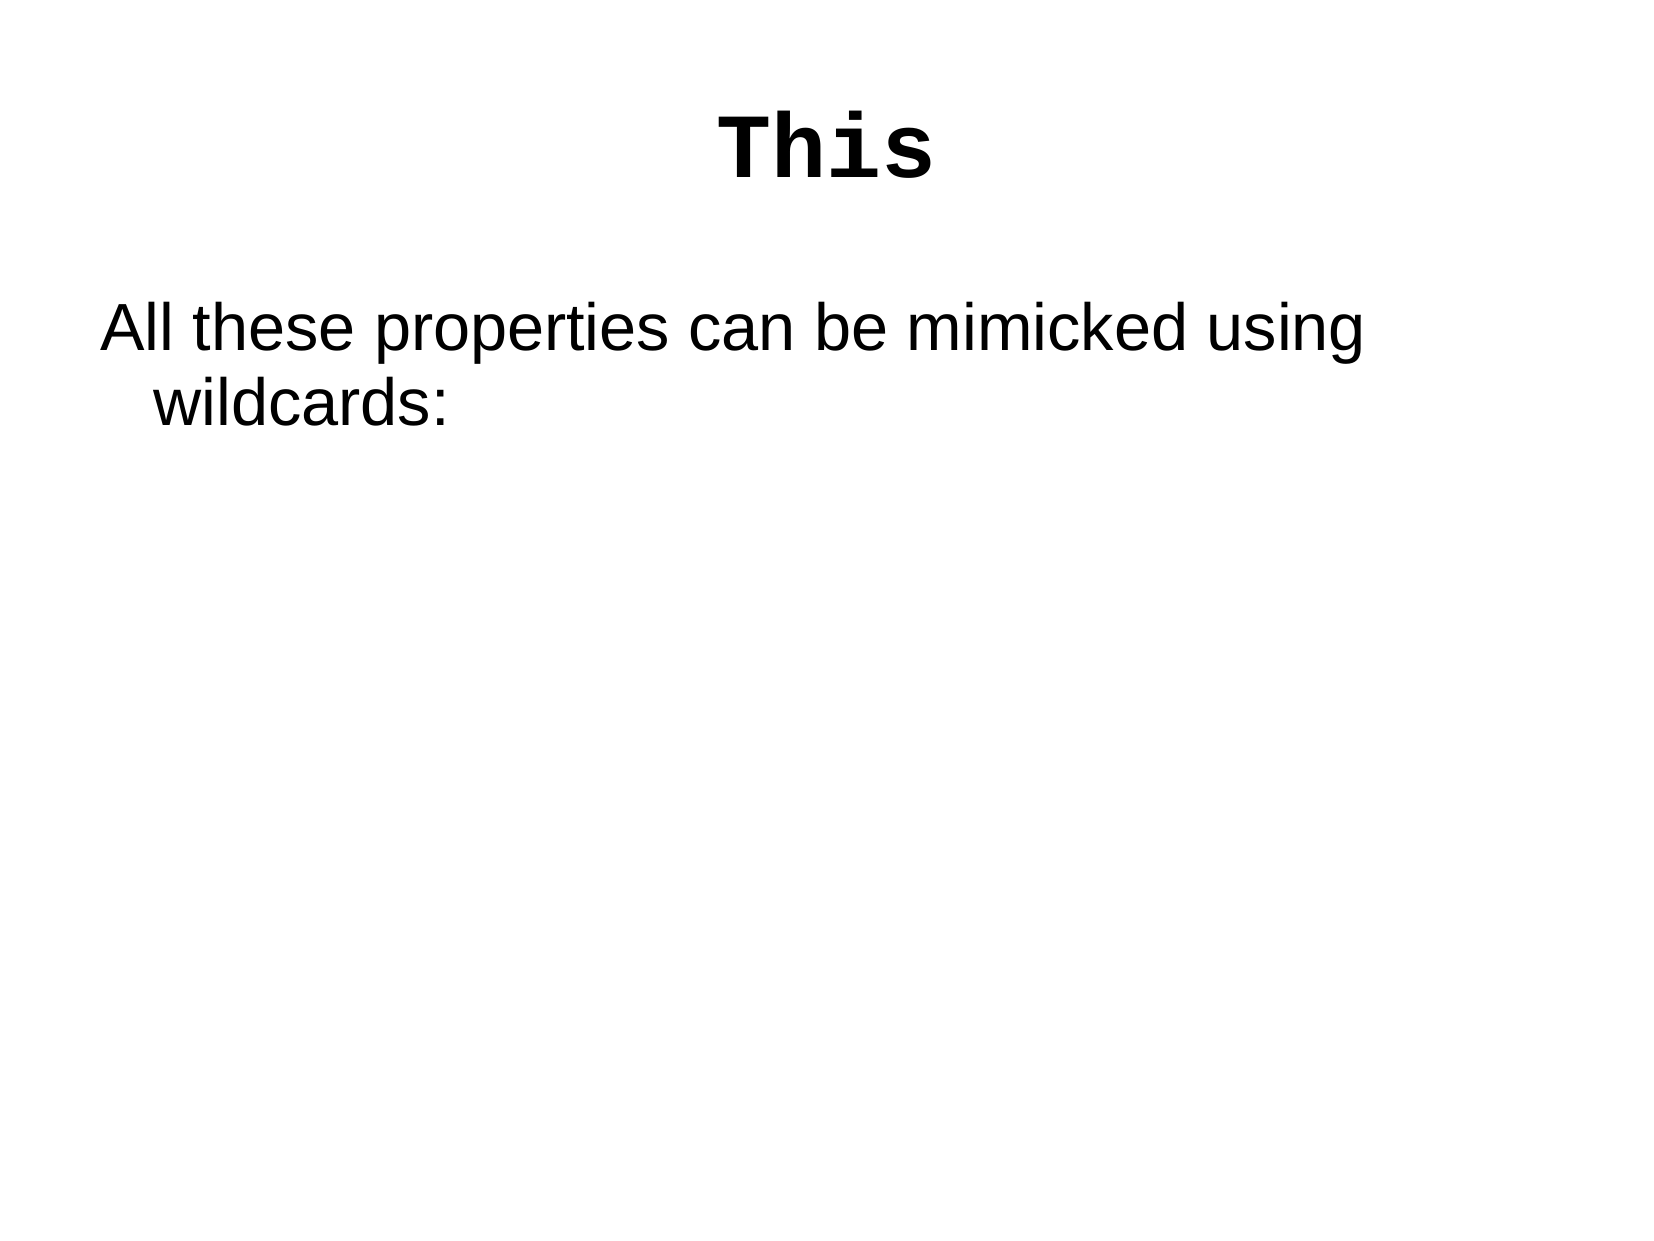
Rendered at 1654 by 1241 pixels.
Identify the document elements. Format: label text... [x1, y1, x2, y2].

list All these properties can be mimicked using wildcards: [82, 290, 1571, 1094]
title This [82, 56, 1571, 250]
